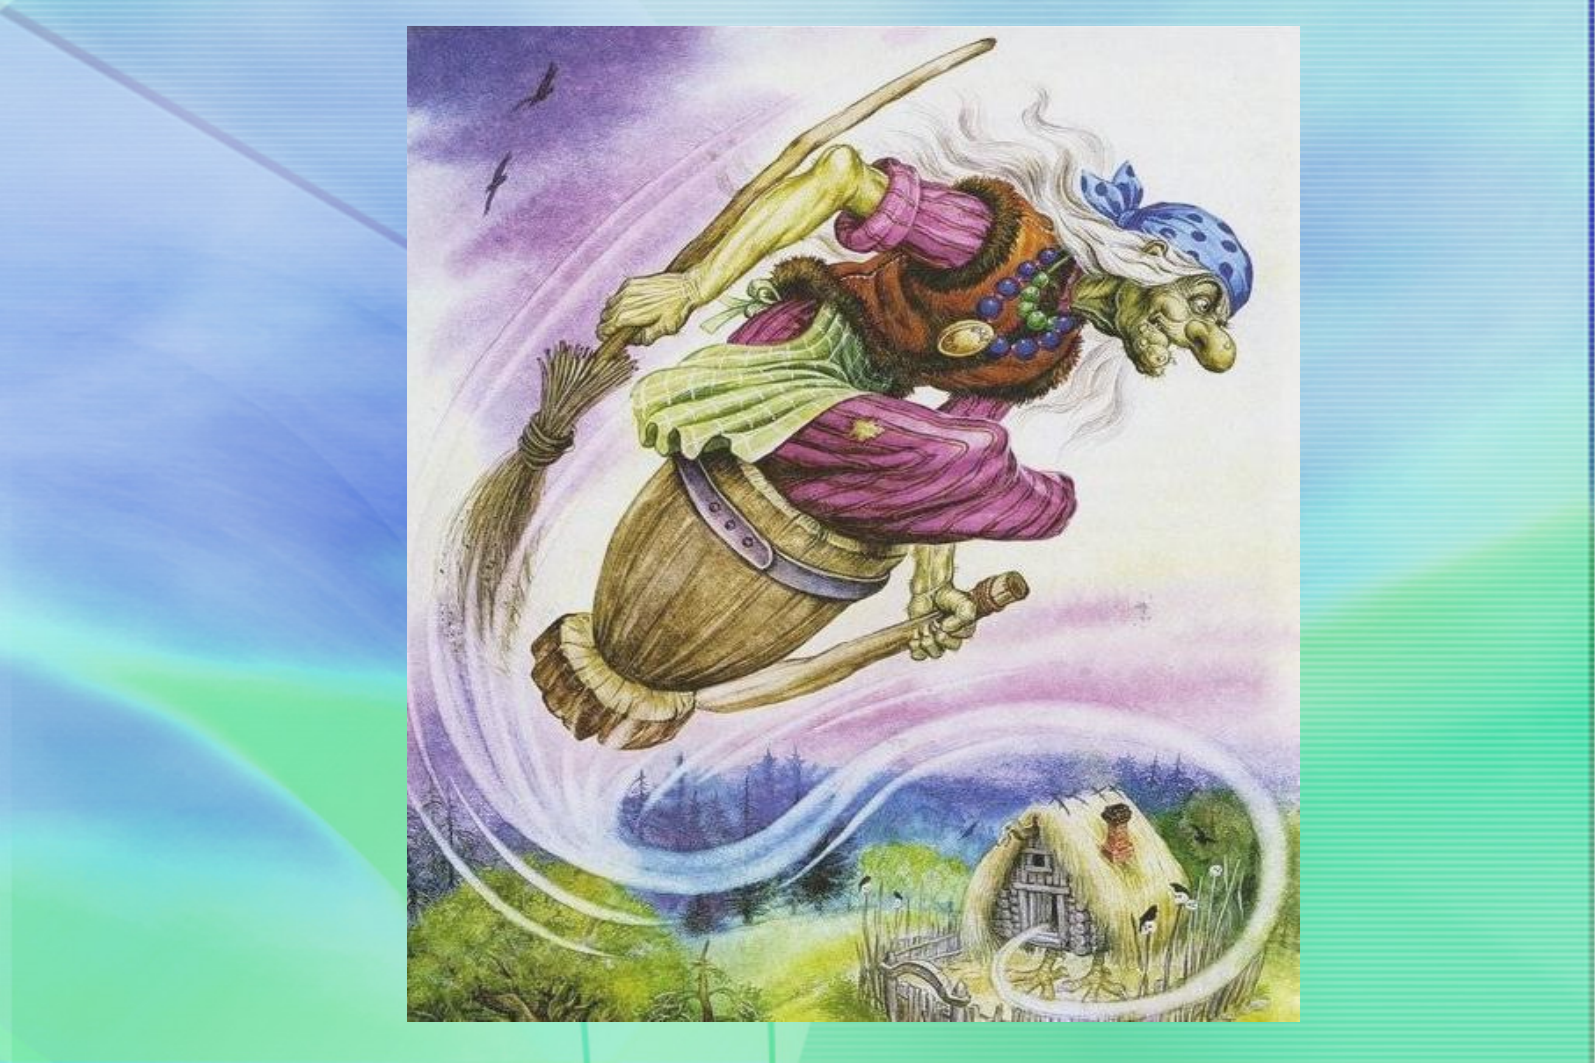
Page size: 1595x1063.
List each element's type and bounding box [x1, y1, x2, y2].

picture [407, 26, 1300, 1022]
